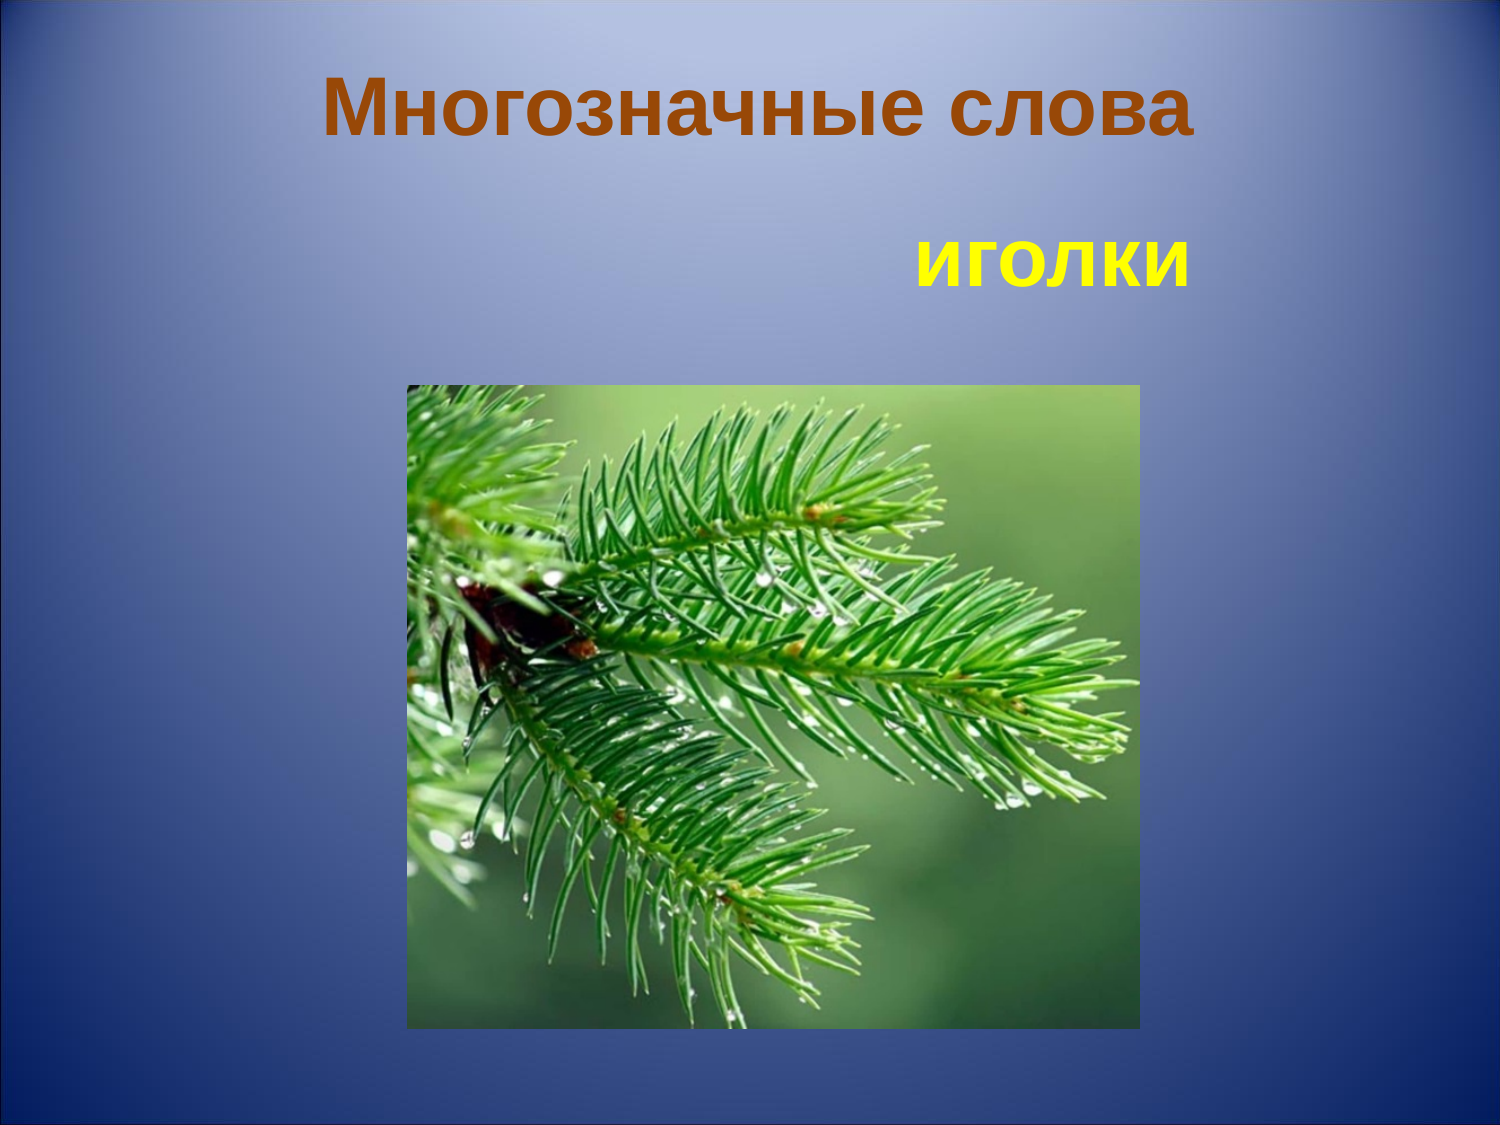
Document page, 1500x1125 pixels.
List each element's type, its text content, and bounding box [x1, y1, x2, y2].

picture [407, 385, 1140, 1030]
text_box Многозначные слова [306, 44, 1210, 160]
text_box иголки [898, 195, 1208, 312]
